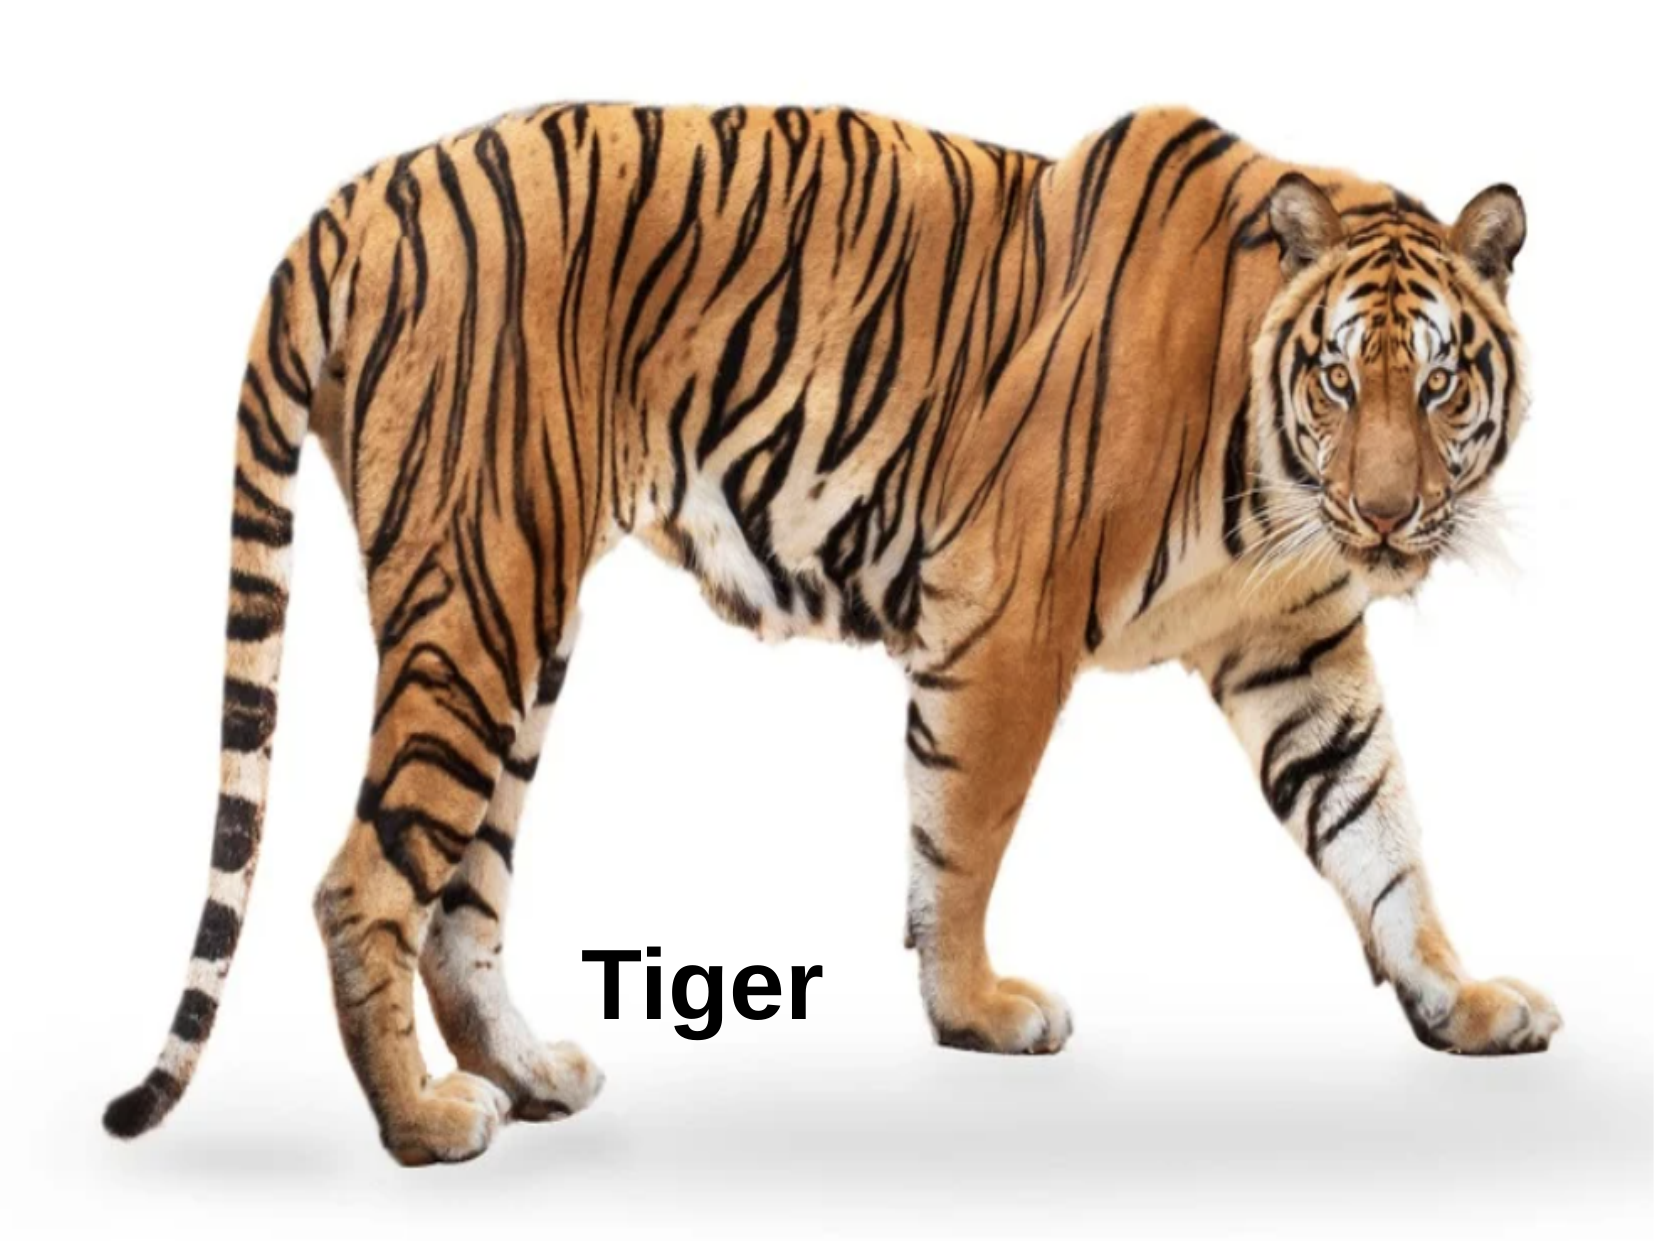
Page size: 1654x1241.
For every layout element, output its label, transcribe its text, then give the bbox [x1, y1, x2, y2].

picture [0, 0, 1654, 1241]
text_box Tiger [566, 921, 1016, 1052]
